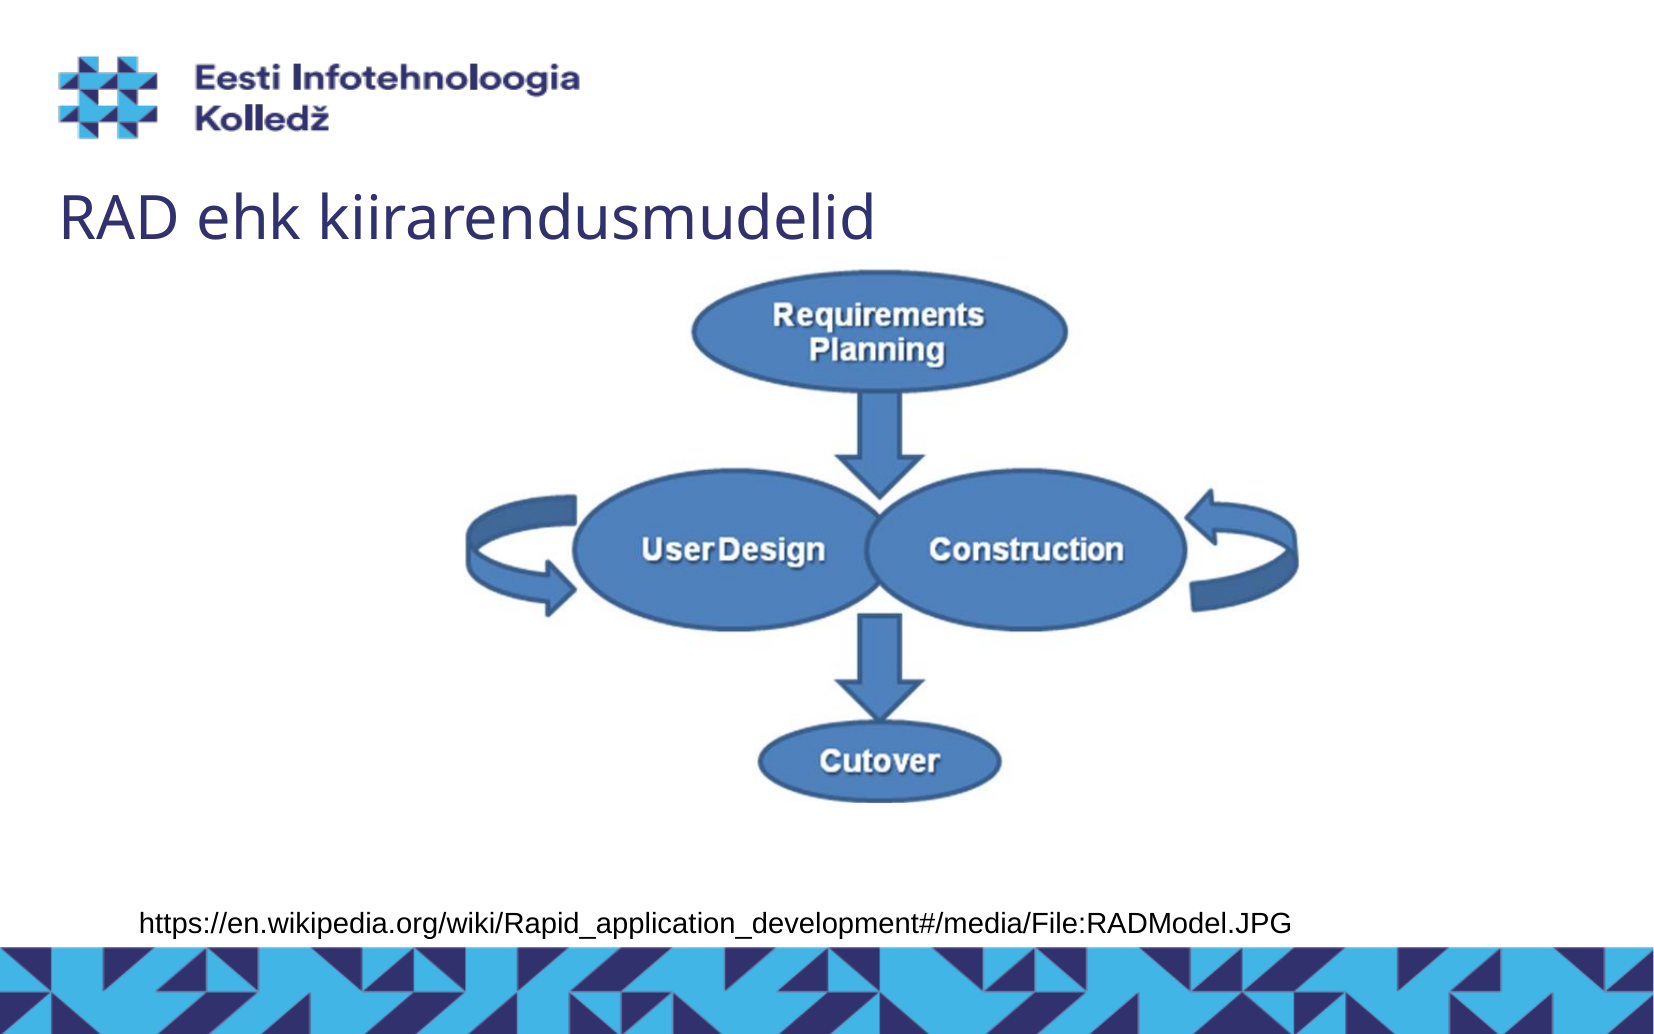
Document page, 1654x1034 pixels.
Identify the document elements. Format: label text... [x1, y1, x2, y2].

text_box https://en.wikipedia.org/wiki/Rapid_application_development#/media/File:RADModel.JPG [124, 899, 1630, 957]
picture [463, 268, 1300, 804]
title RAD ehk kiirarendusmudelid [59, 129, 1571, 303]
